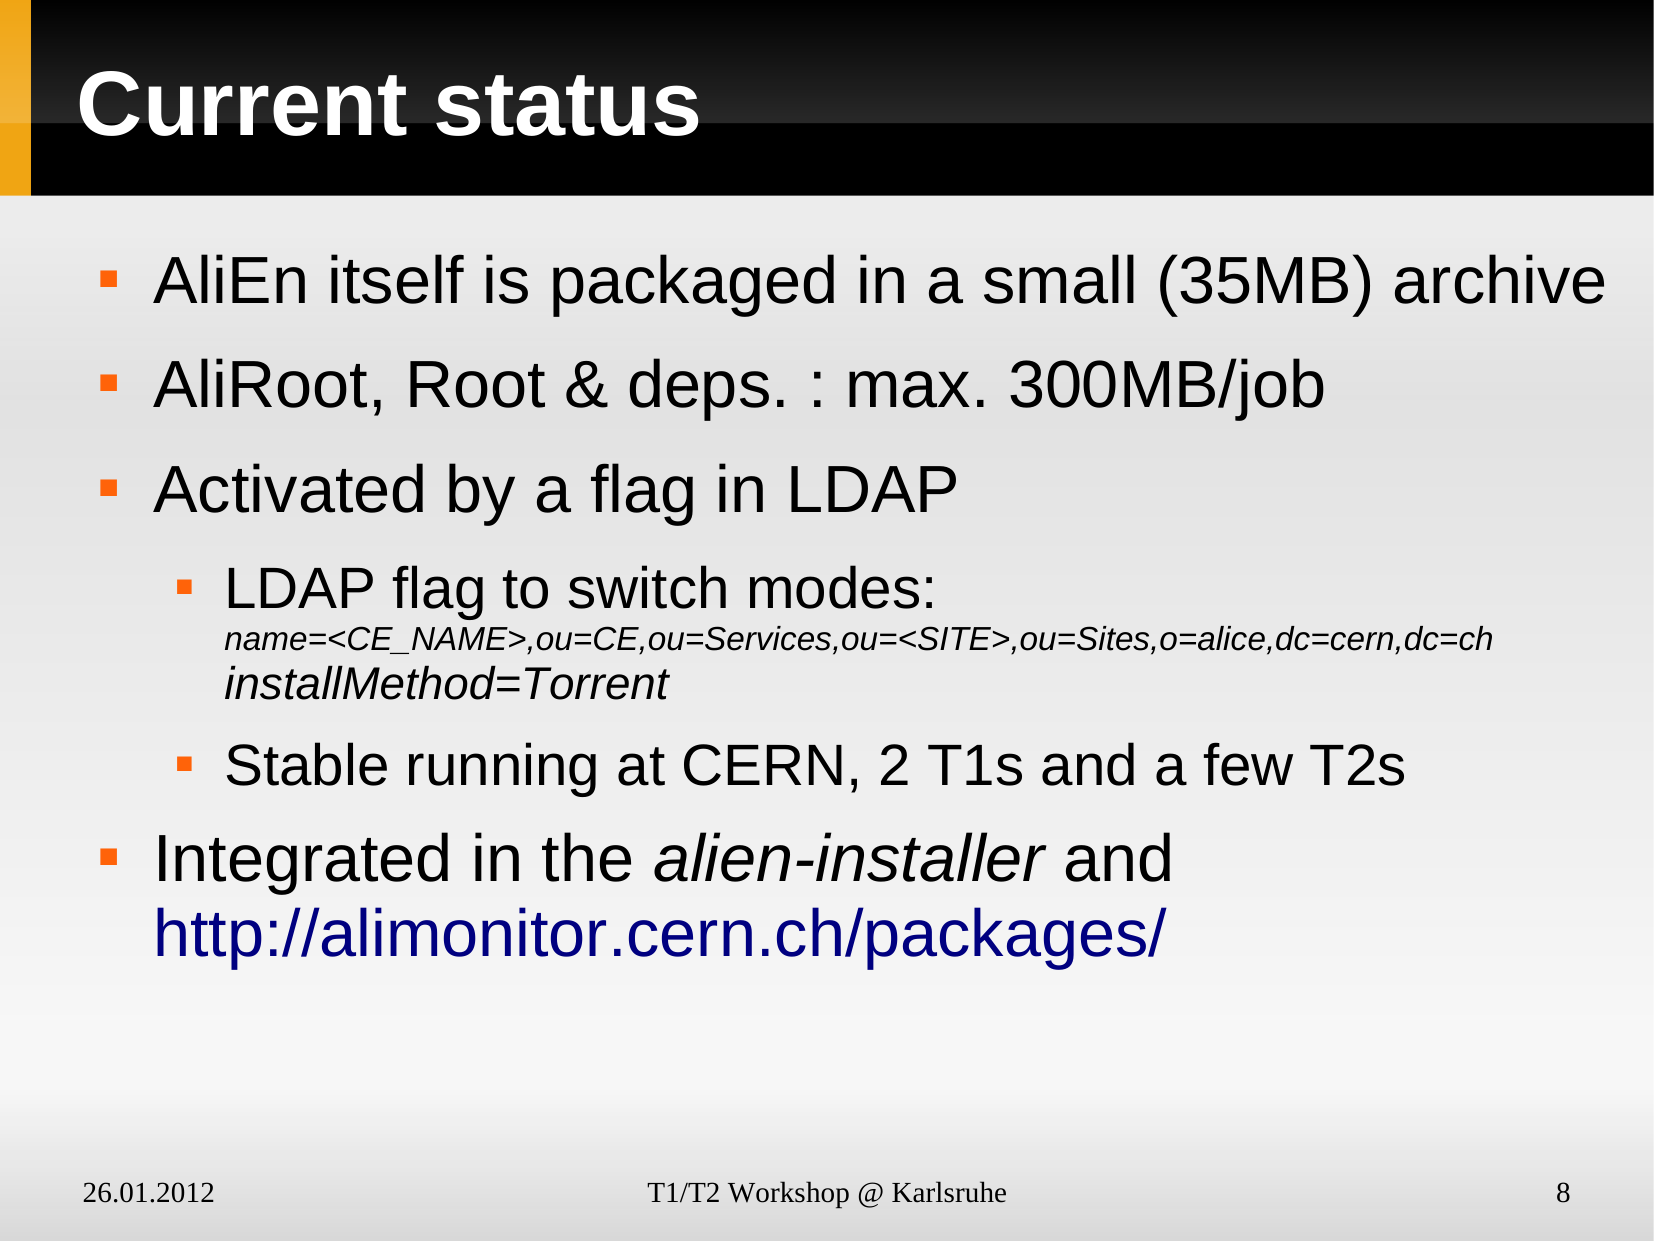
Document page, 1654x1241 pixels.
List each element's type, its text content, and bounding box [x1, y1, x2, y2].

picture [0, 0, 1654, 1241]
list AliEn itself is packaged in a small (35MB) archive AliRoot, Root & deps. : max. 300MB/job Activated by a flag in LDAP LDAP flag to switch modes: name=<CE_NAME>,ou=CE,ou=Services,ou=<SITE>,ou=Sites,o=alice,dc=cern,dc=ch installMethod=Torrent Stable running at CERN, 2 T1s and a few T2s Integrated in the alien-installer and http://alimonitor.cern.ch/packages/ [82, 242, 1654, 1047]
title Current status [76, 0, 1565, 208]
